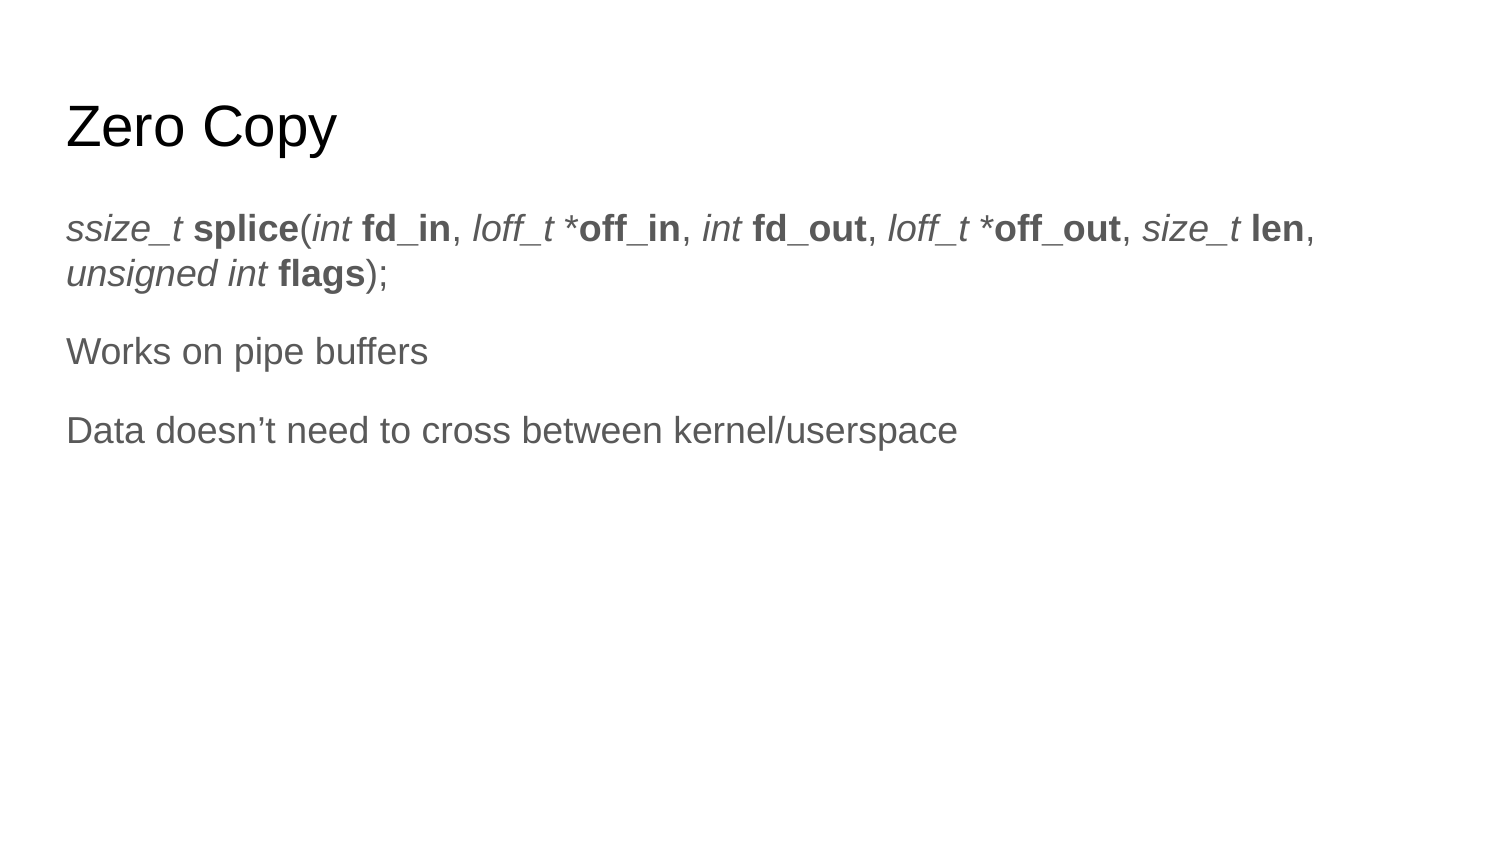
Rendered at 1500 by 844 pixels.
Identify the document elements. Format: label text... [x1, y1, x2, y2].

title Zero Copy [51, 72, 1449, 167]
list ssize_t splice(int fd_in, loff_t *off_in, int fd_out, loff_t *off_out, size_t len, unsigned int flags); Works on pipe buffers Data doesn’t need to cross between kernel/userspace [51, 189, 1449, 750]
